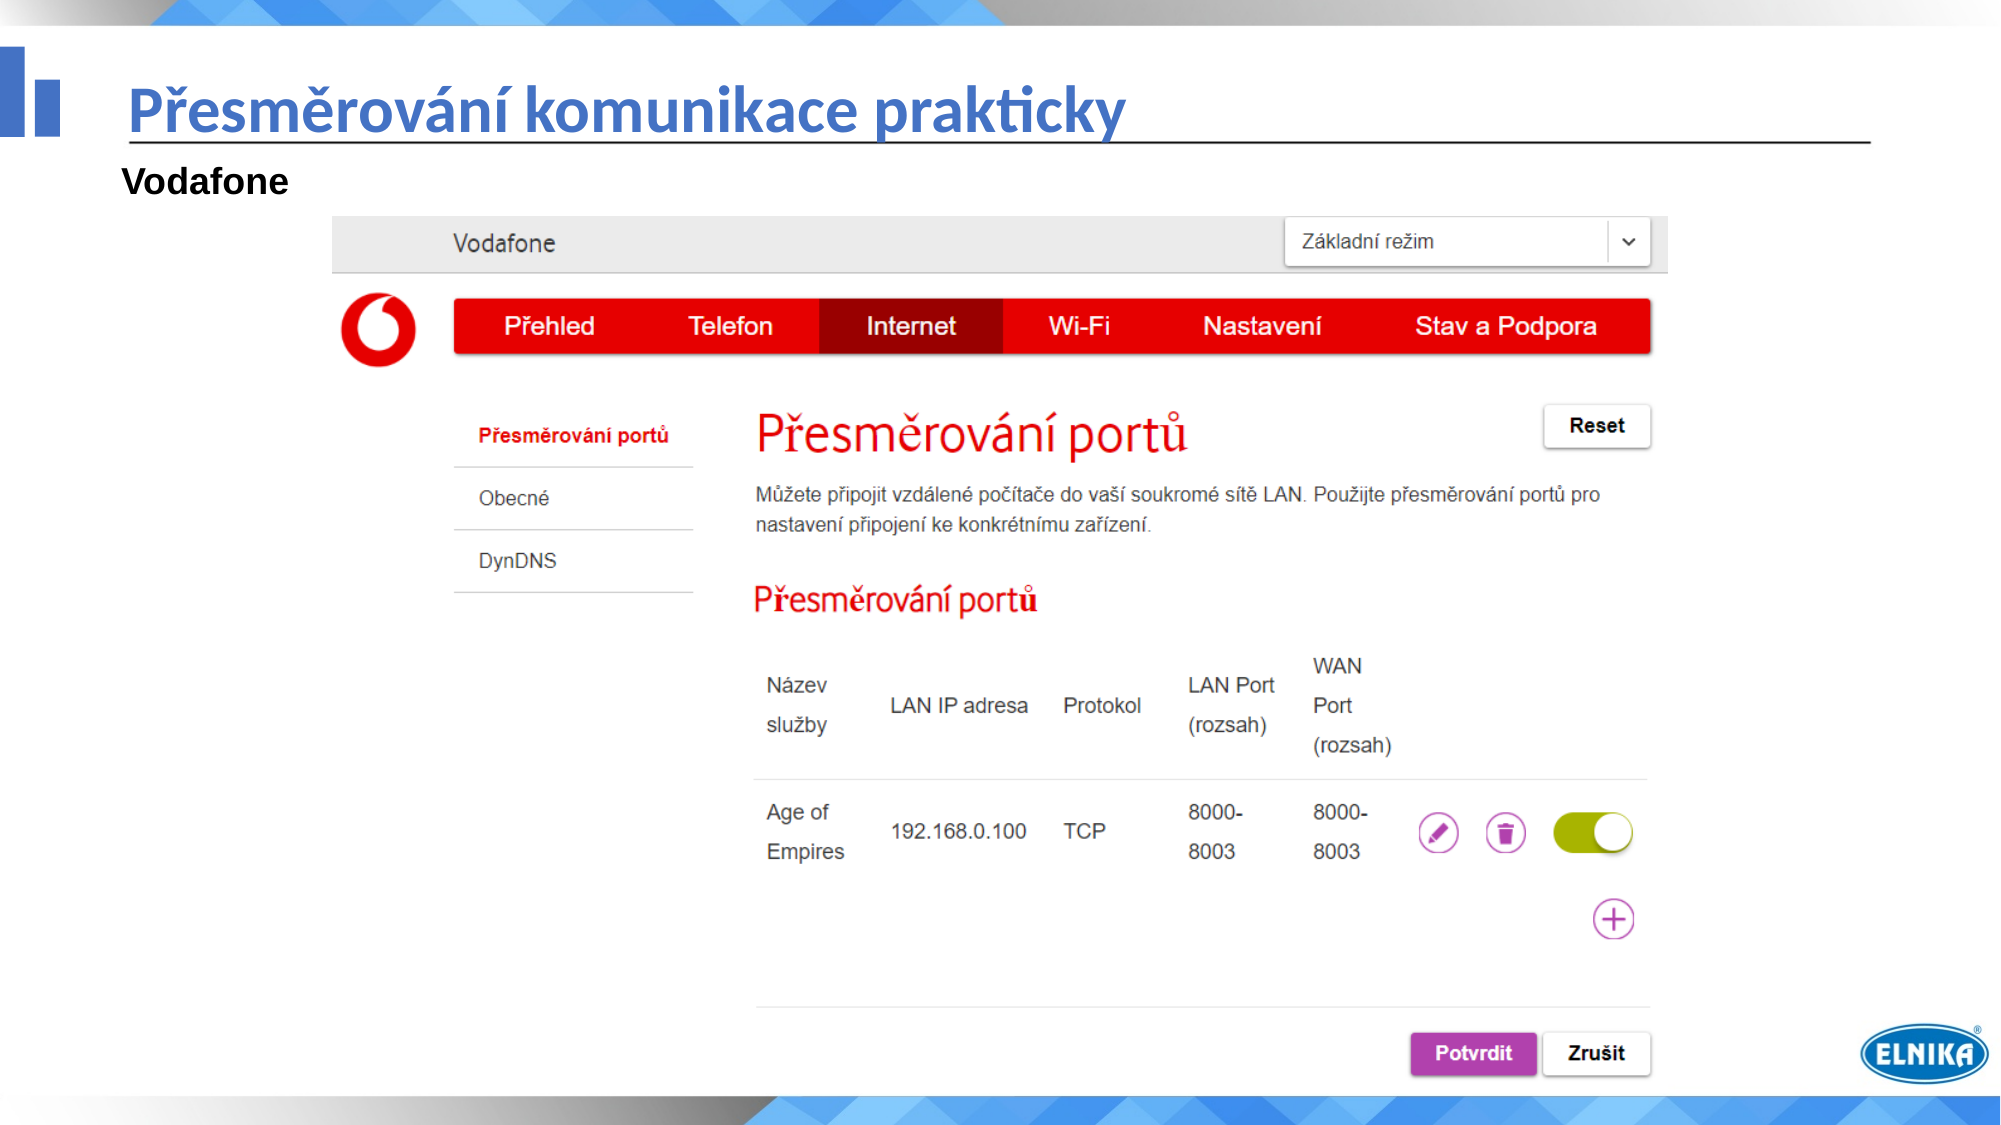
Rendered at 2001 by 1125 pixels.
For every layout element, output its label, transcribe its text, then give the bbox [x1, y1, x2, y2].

text_box Vodafone [106, 154, 550, 211]
picture [0, 0, 2001, 1125]
text_box Přesměrování komunikace prakticky [78, 58, 1211, 154]
